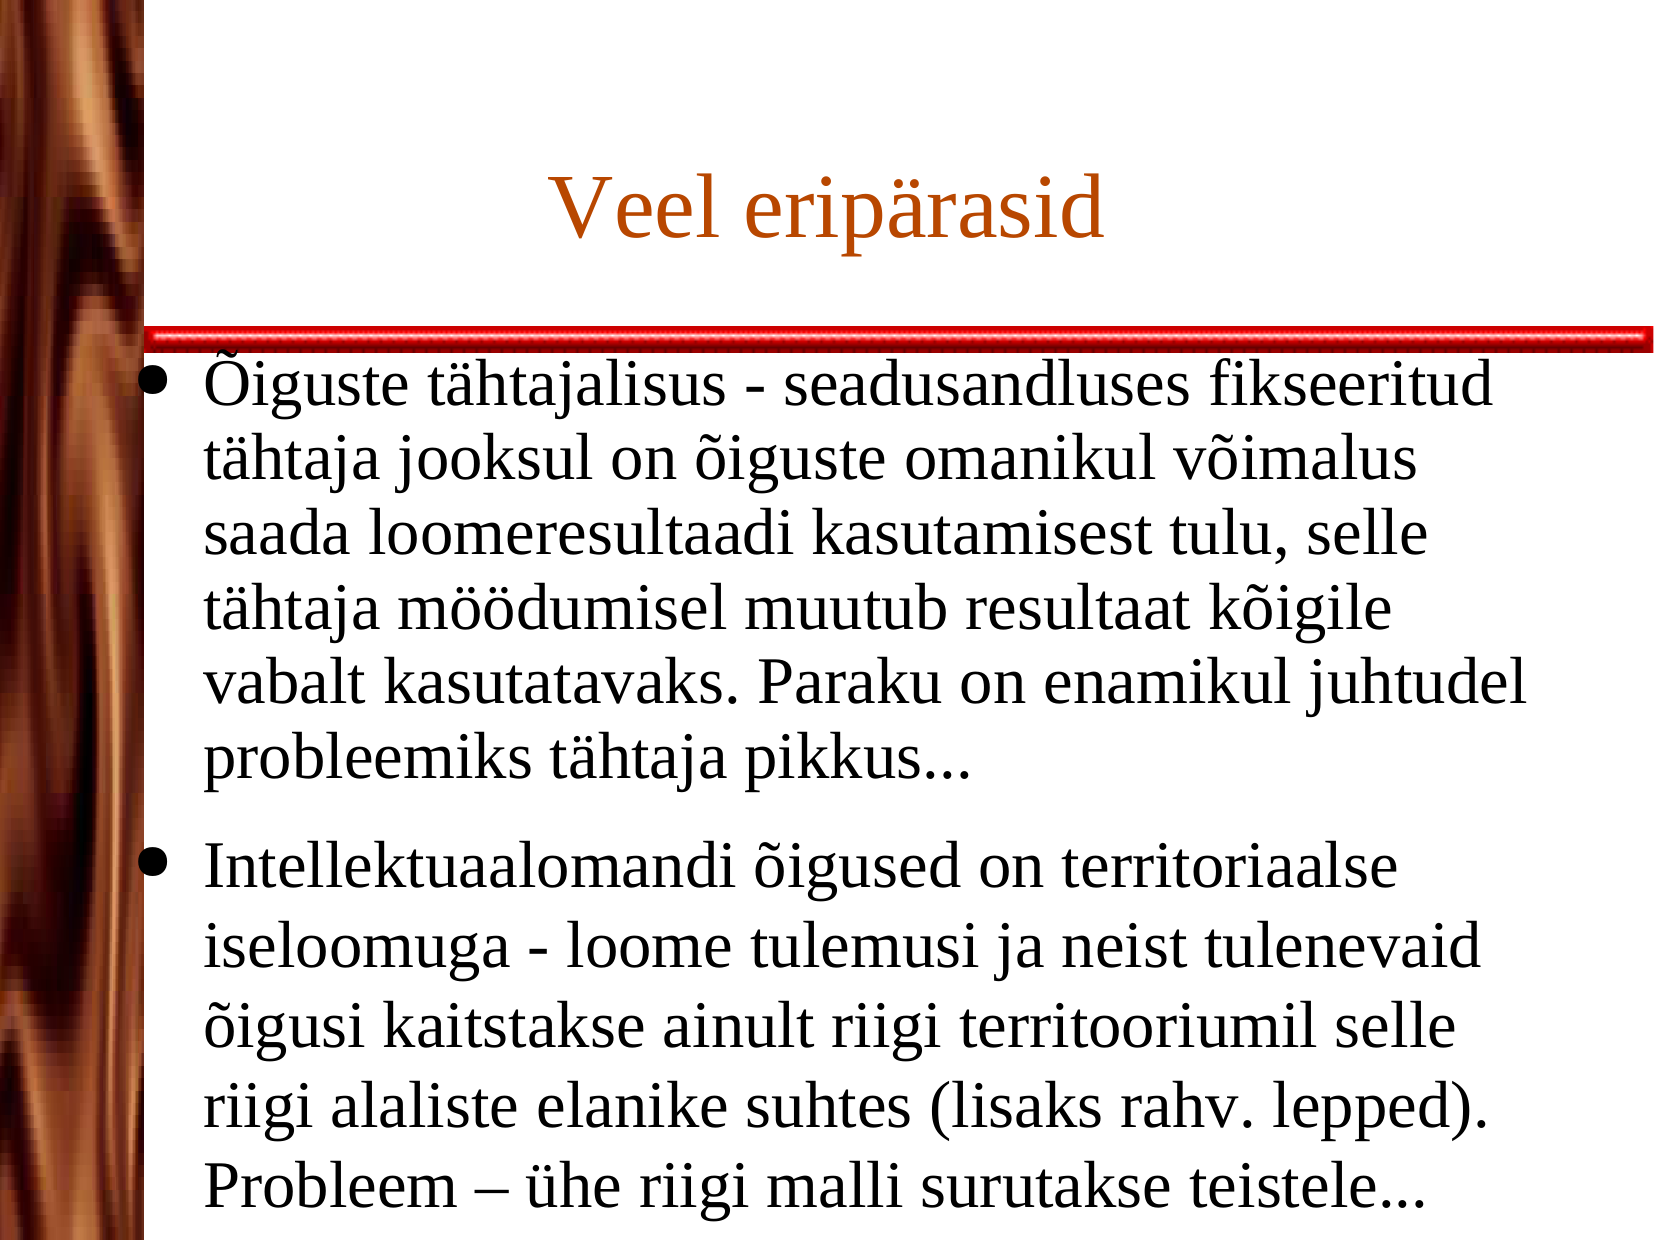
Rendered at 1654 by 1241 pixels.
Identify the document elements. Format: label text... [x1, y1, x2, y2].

title Veel eripärasid [121, 100, 1533, 312]
picture [0, 0, 1654, 1240]
list Õiguste tähtajalisus - seadusandluses fikseeritud tähtaja jooksul on õiguste omanikul võimalus saada loomeresultaadi kasutamisest tulu, selle tähtaja möödumisel muutub resultaat kõigile vabalt kasutatavaks. Paraku on enamikul juhtudel probleemiks tähtaja pikkus... Intellektuaalomandi õigused on territoriaalse iseloomuga - loome tulemusi ja neist tulenevaid õigusi kaitstakse ainult riigi territooriumil selle riigi alaliste elanike suhtes (lisaks rahv. lepped). Probleem – ühe riigi malli surutakse teistele... [121, 344, 1533, 1222]
